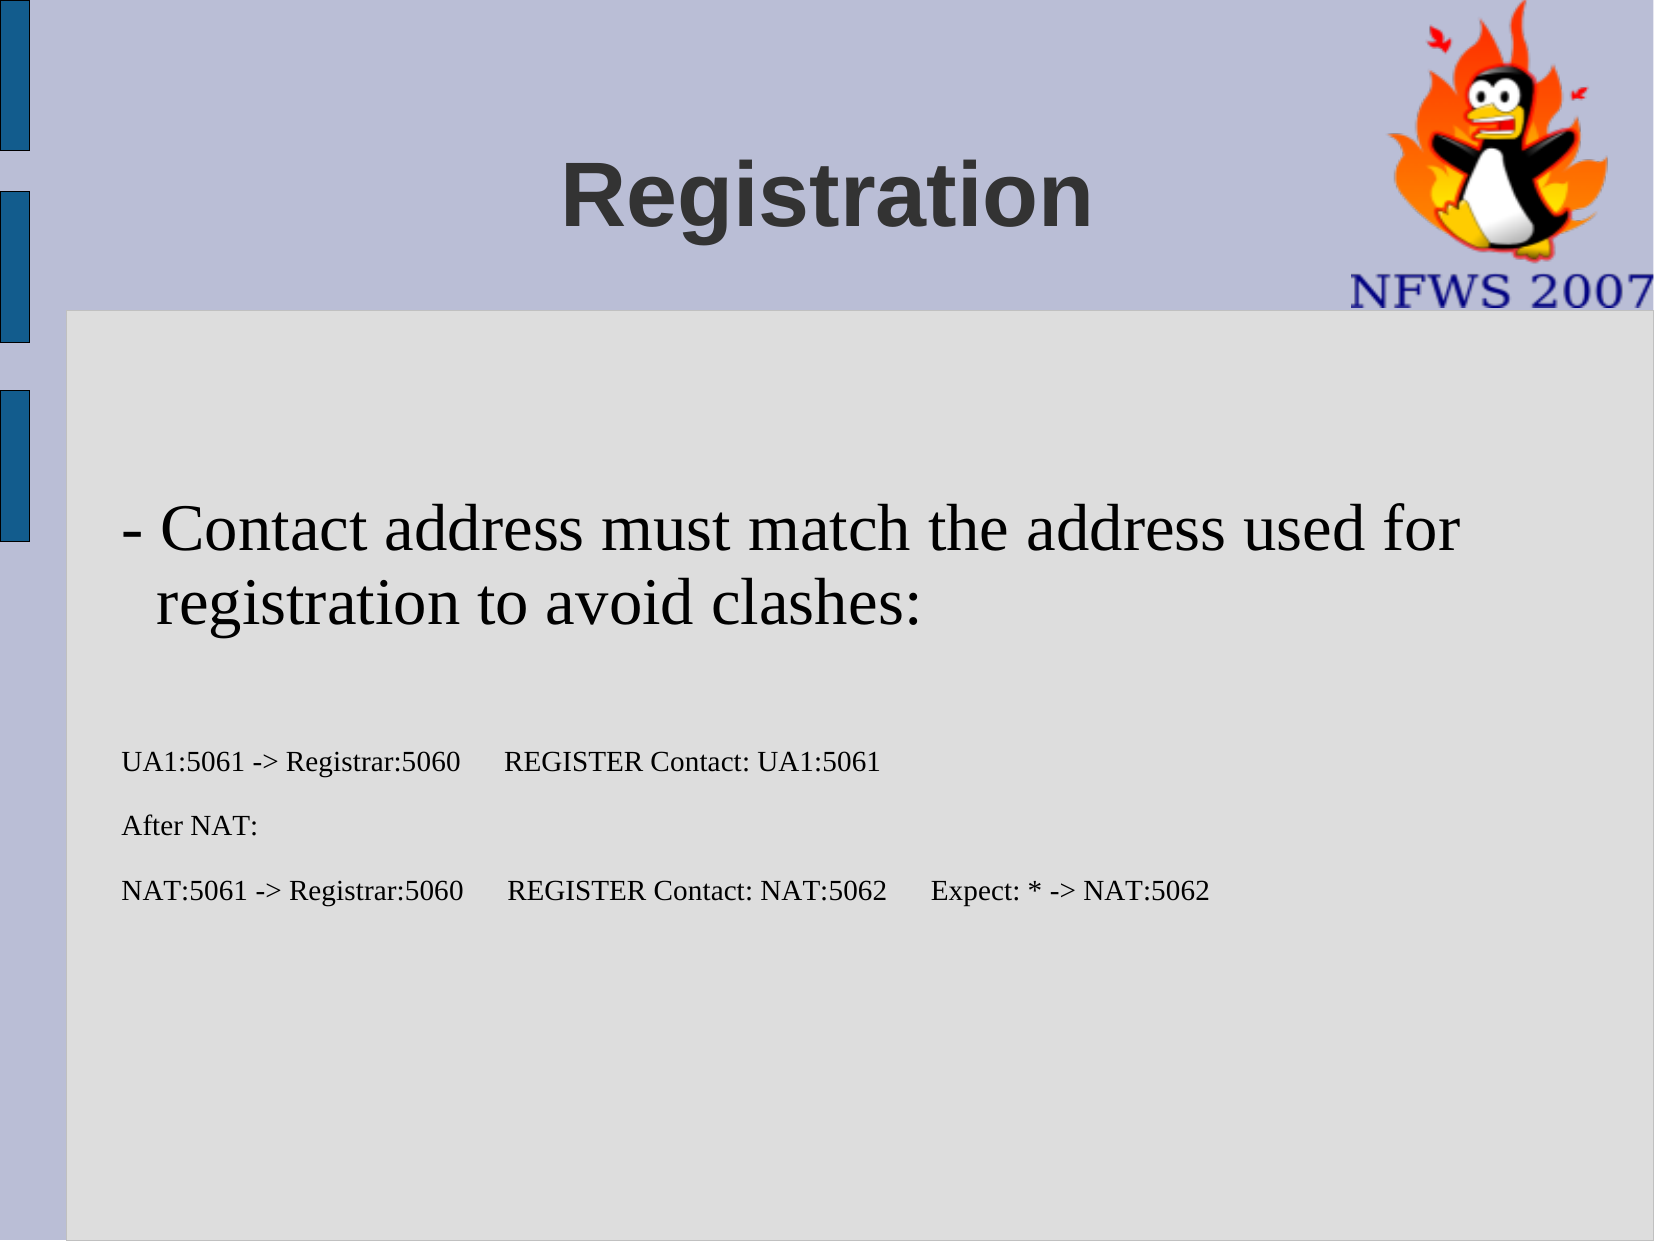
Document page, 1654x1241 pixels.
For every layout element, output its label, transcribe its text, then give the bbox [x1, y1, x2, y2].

title Registration [121, 98, 1351, 291]
picture [1351, 0, 1654, 308]
subtitle - Contact address must match the address used for registration to avoid clashes: UA1:5061 -> Registrar:5060 REGISTER Contact: UA1:5061 After NAT: NAT:5061 -> Registrar:5060 REGISTER Contact: NAT:5062 Expect: * -> NAT:5062 [121, 352, 1534, 1119]
